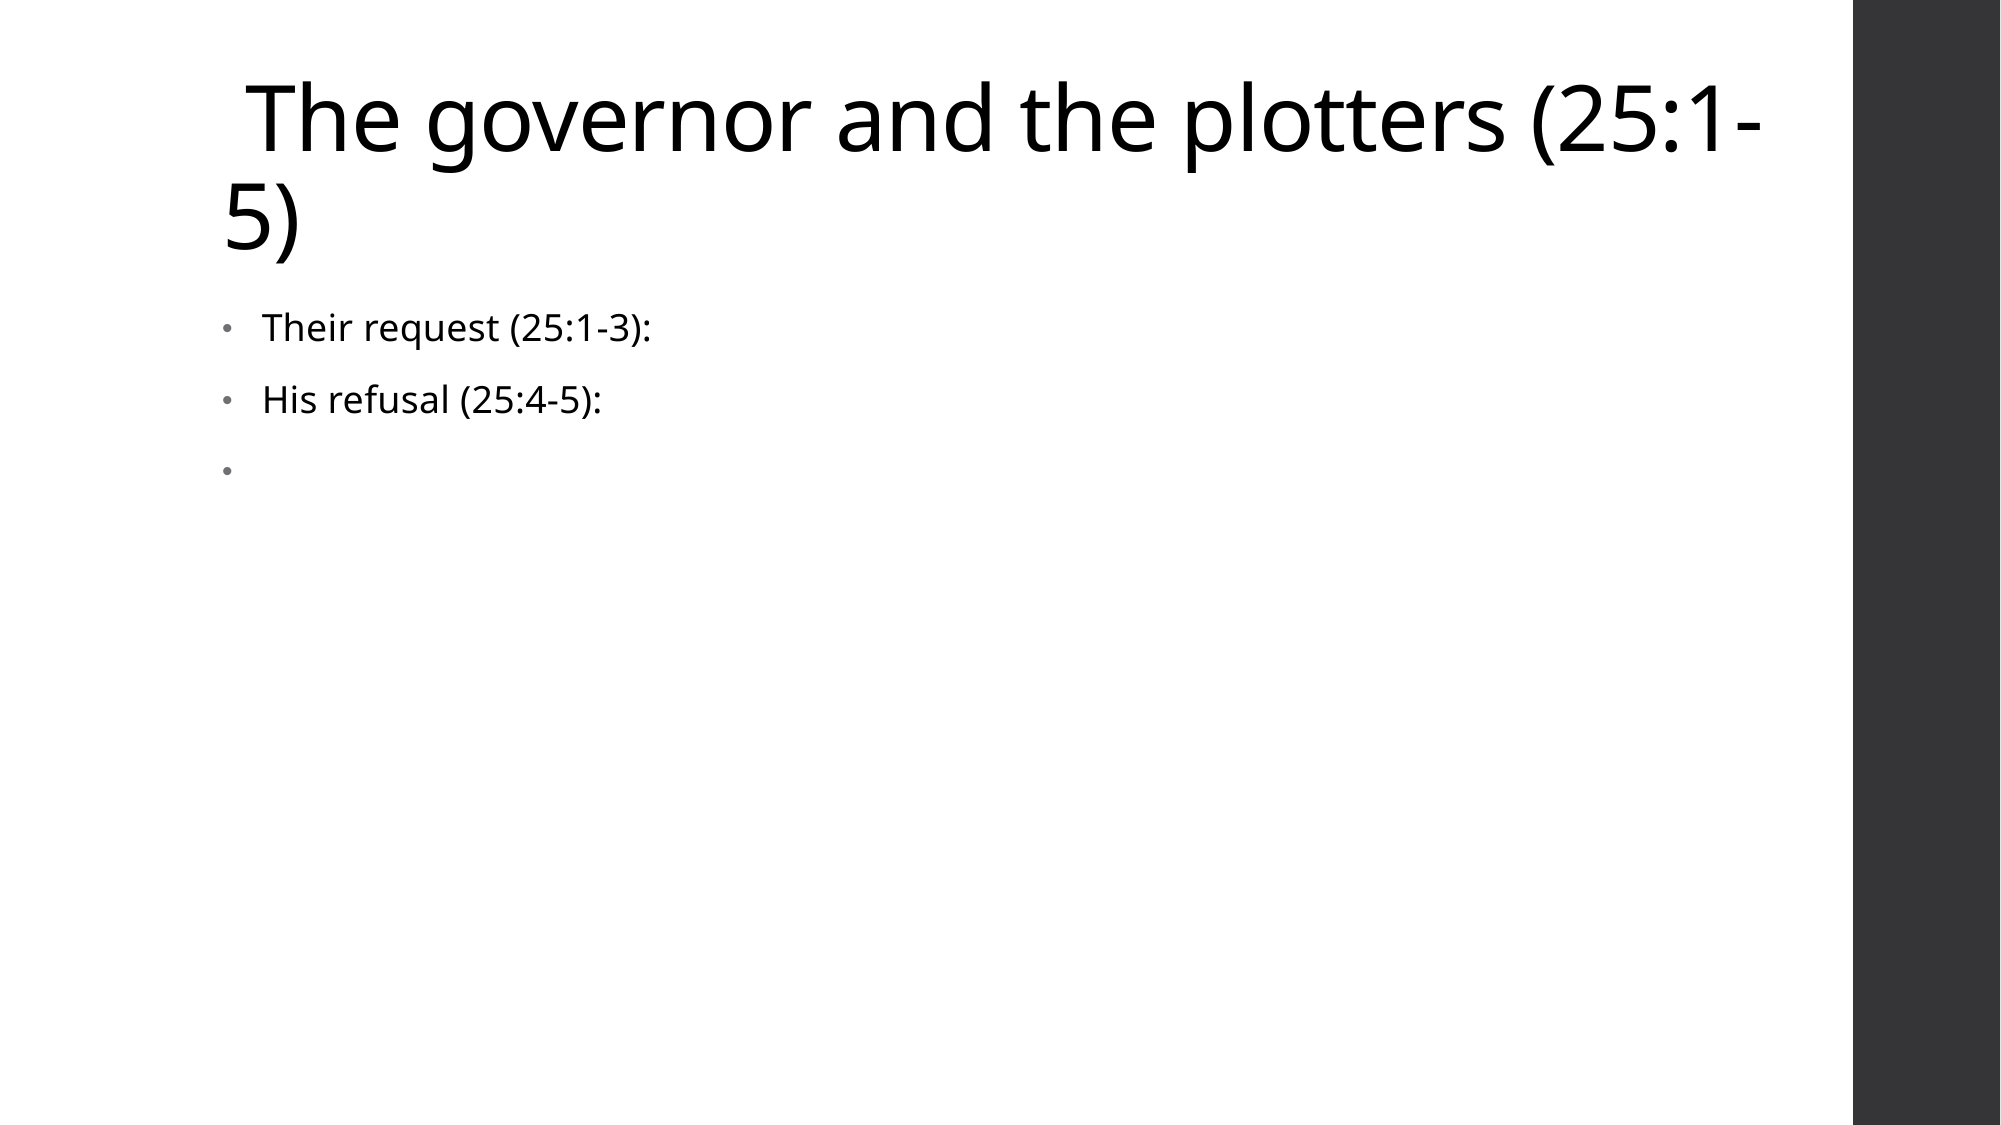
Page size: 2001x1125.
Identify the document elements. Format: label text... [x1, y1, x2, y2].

list Their request (25:1-3): His refusal (25:4-5): [206, 299, 1617, 1014]
title The governor and the plotters (25:1-5) [206, 60, 1797, 278]
